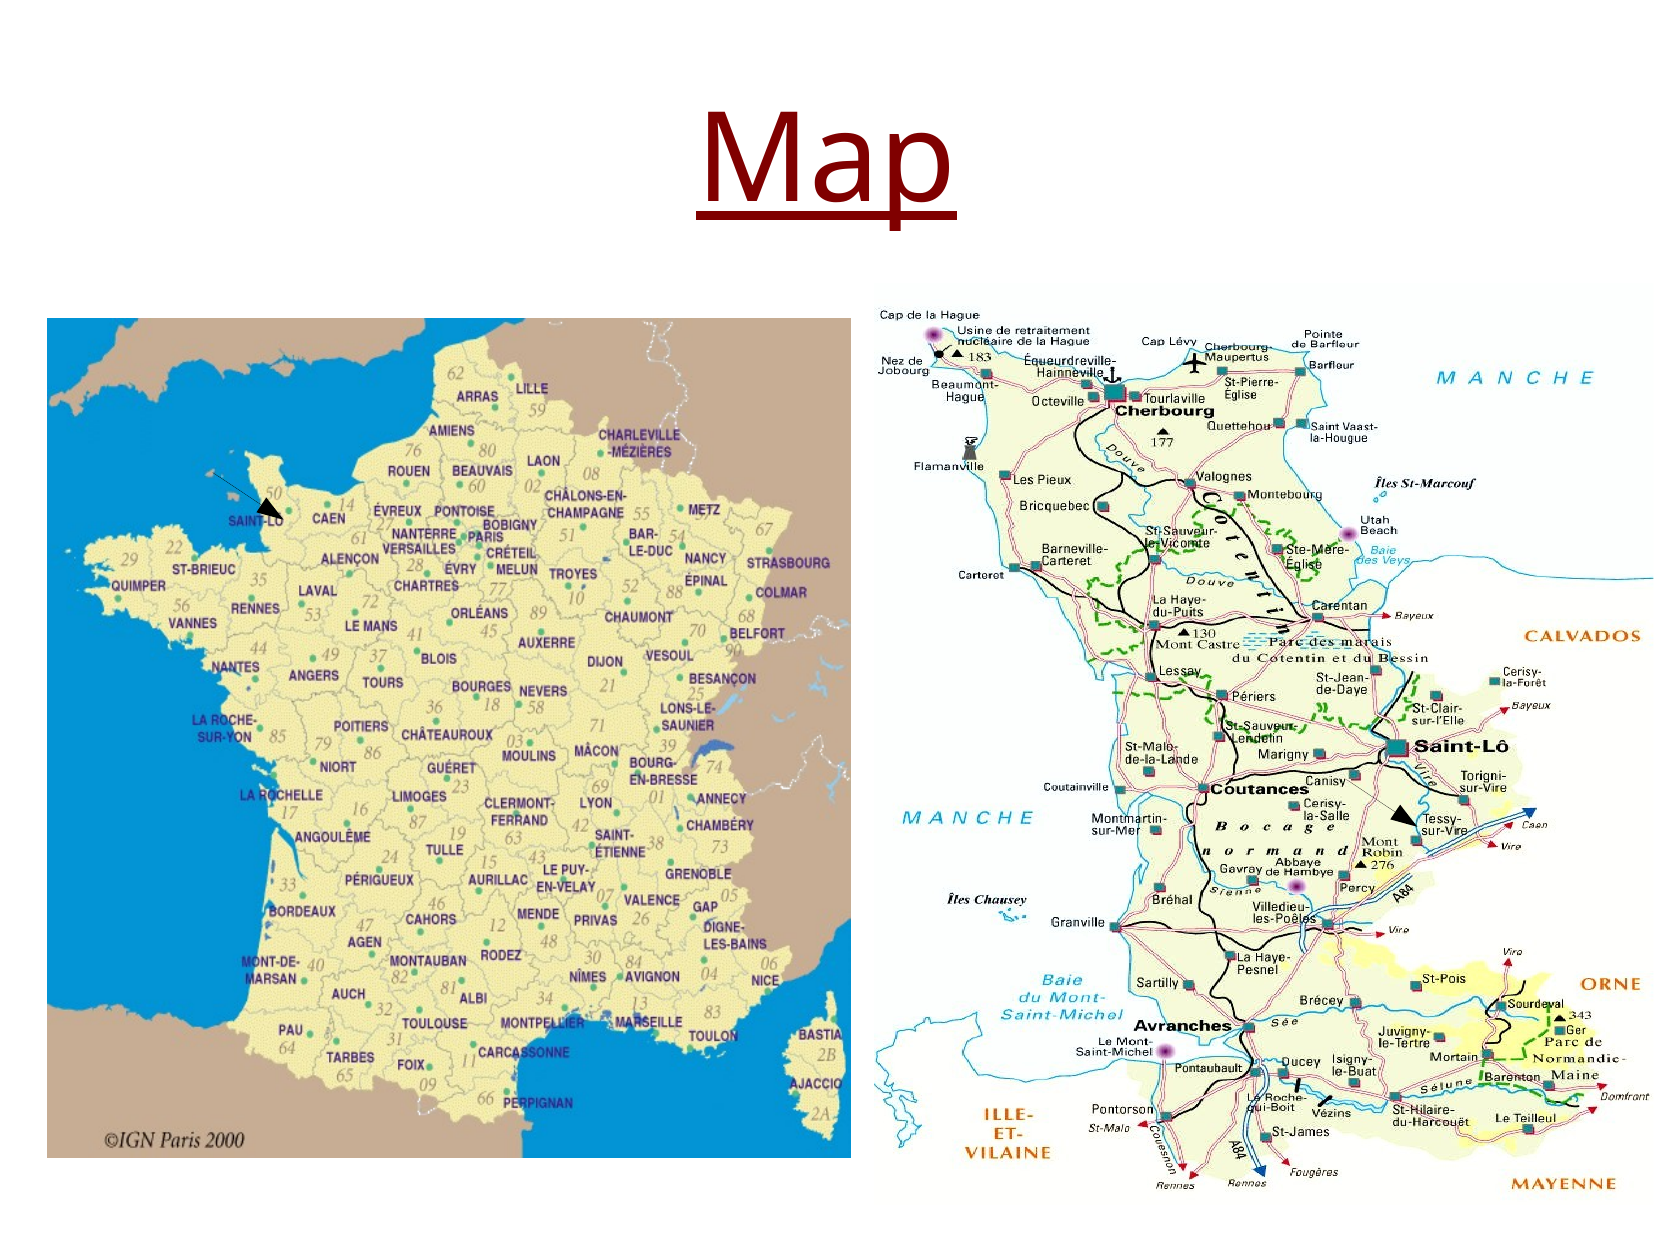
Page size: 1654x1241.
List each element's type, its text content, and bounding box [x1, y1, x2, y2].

picture [47, 318, 851, 1158]
picture [717, 1051, 726, 1058]
picture [874, 283, 1654, 1205]
picture [205, 469, 215, 478]
picture [49, 318, 427, 417]
picture [782, 990, 846, 1141]
picture [227, 491, 240, 502]
title Map [82, 49, 1571, 257]
